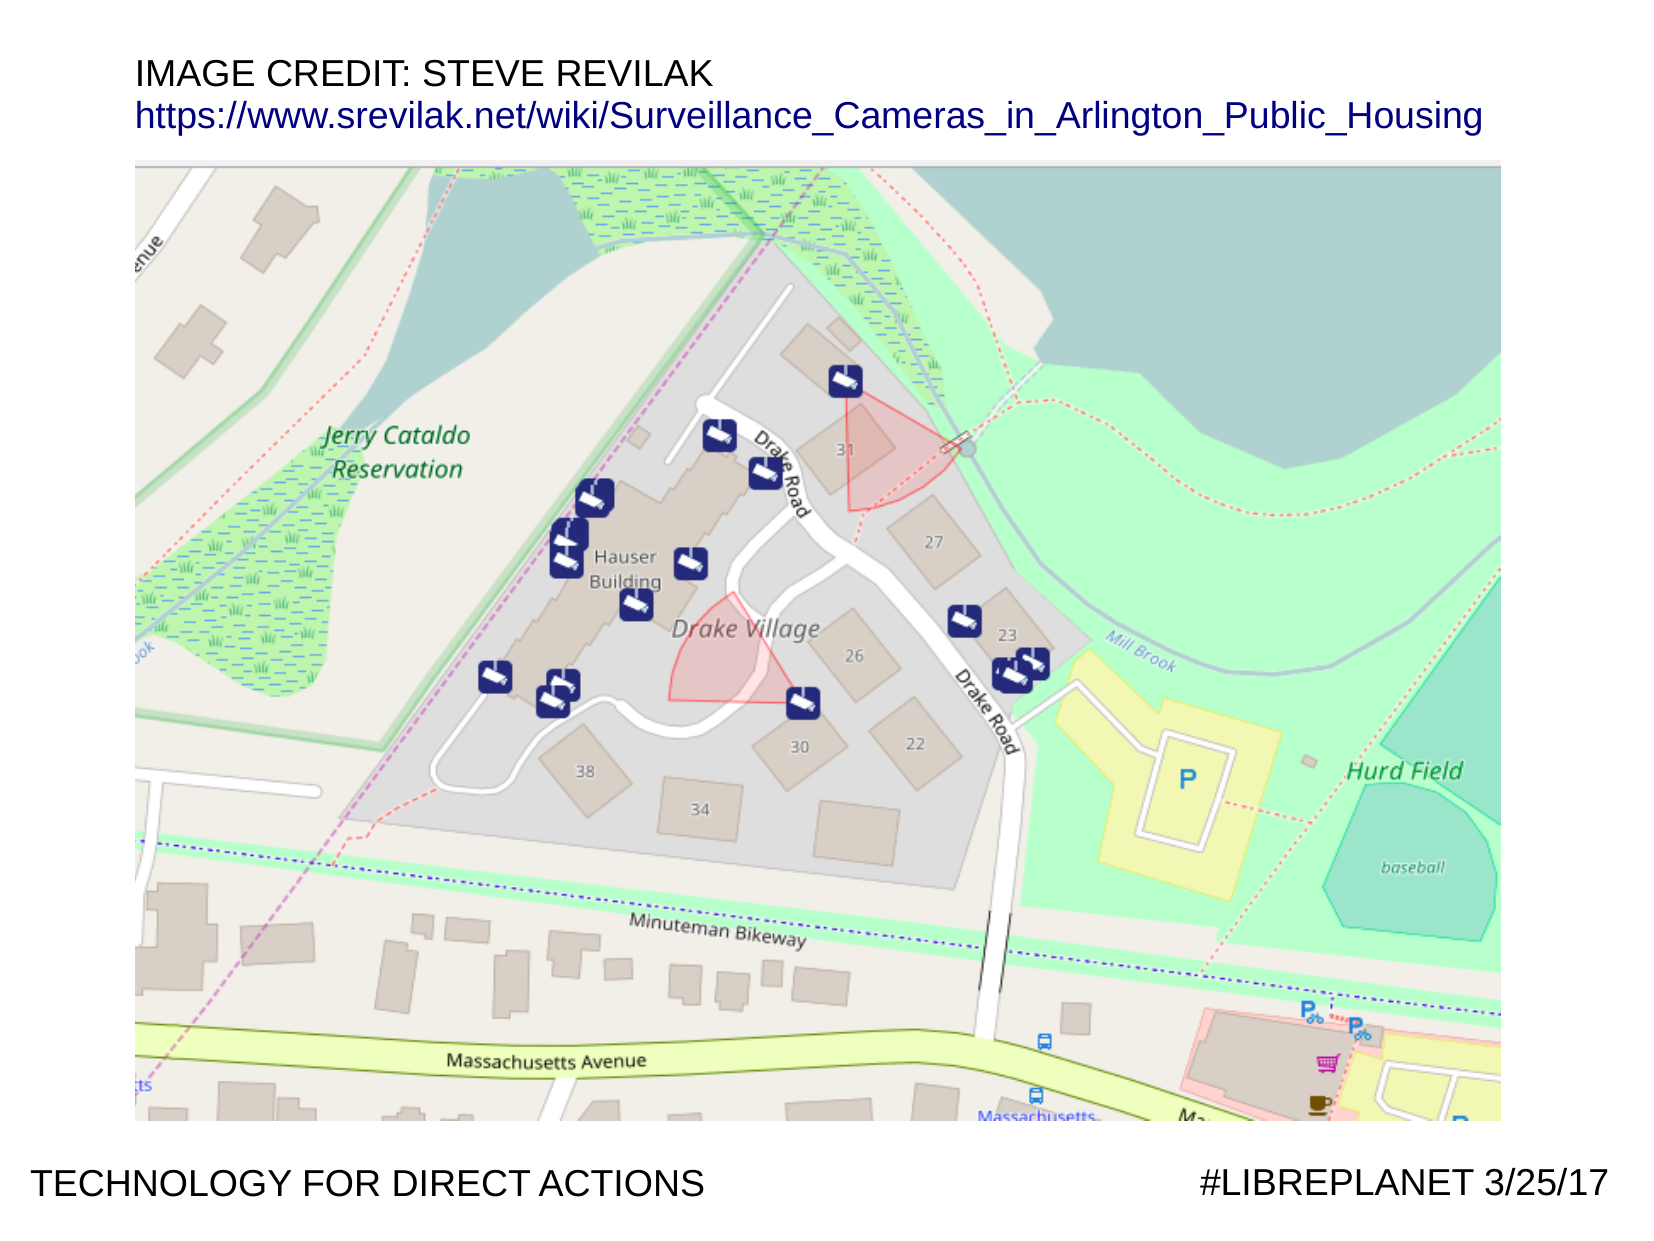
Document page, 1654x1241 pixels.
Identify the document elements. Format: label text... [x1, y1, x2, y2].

subtitle #LIBREPLANET 3/25/17 [1200, 1150, 1628, 1216]
text_box IMAGE CREDIT: STEVE REVILAK https://www.srevilak.net/wiki/Surveillance_Cameras_in_Arlington_Public_Housing [120, 45, 1636, 186]
picture [135, 186, 1501, 1121]
title TECHNOLOGY FOR DIRECT ACTIONS [30, 1140, 736, 1228]
